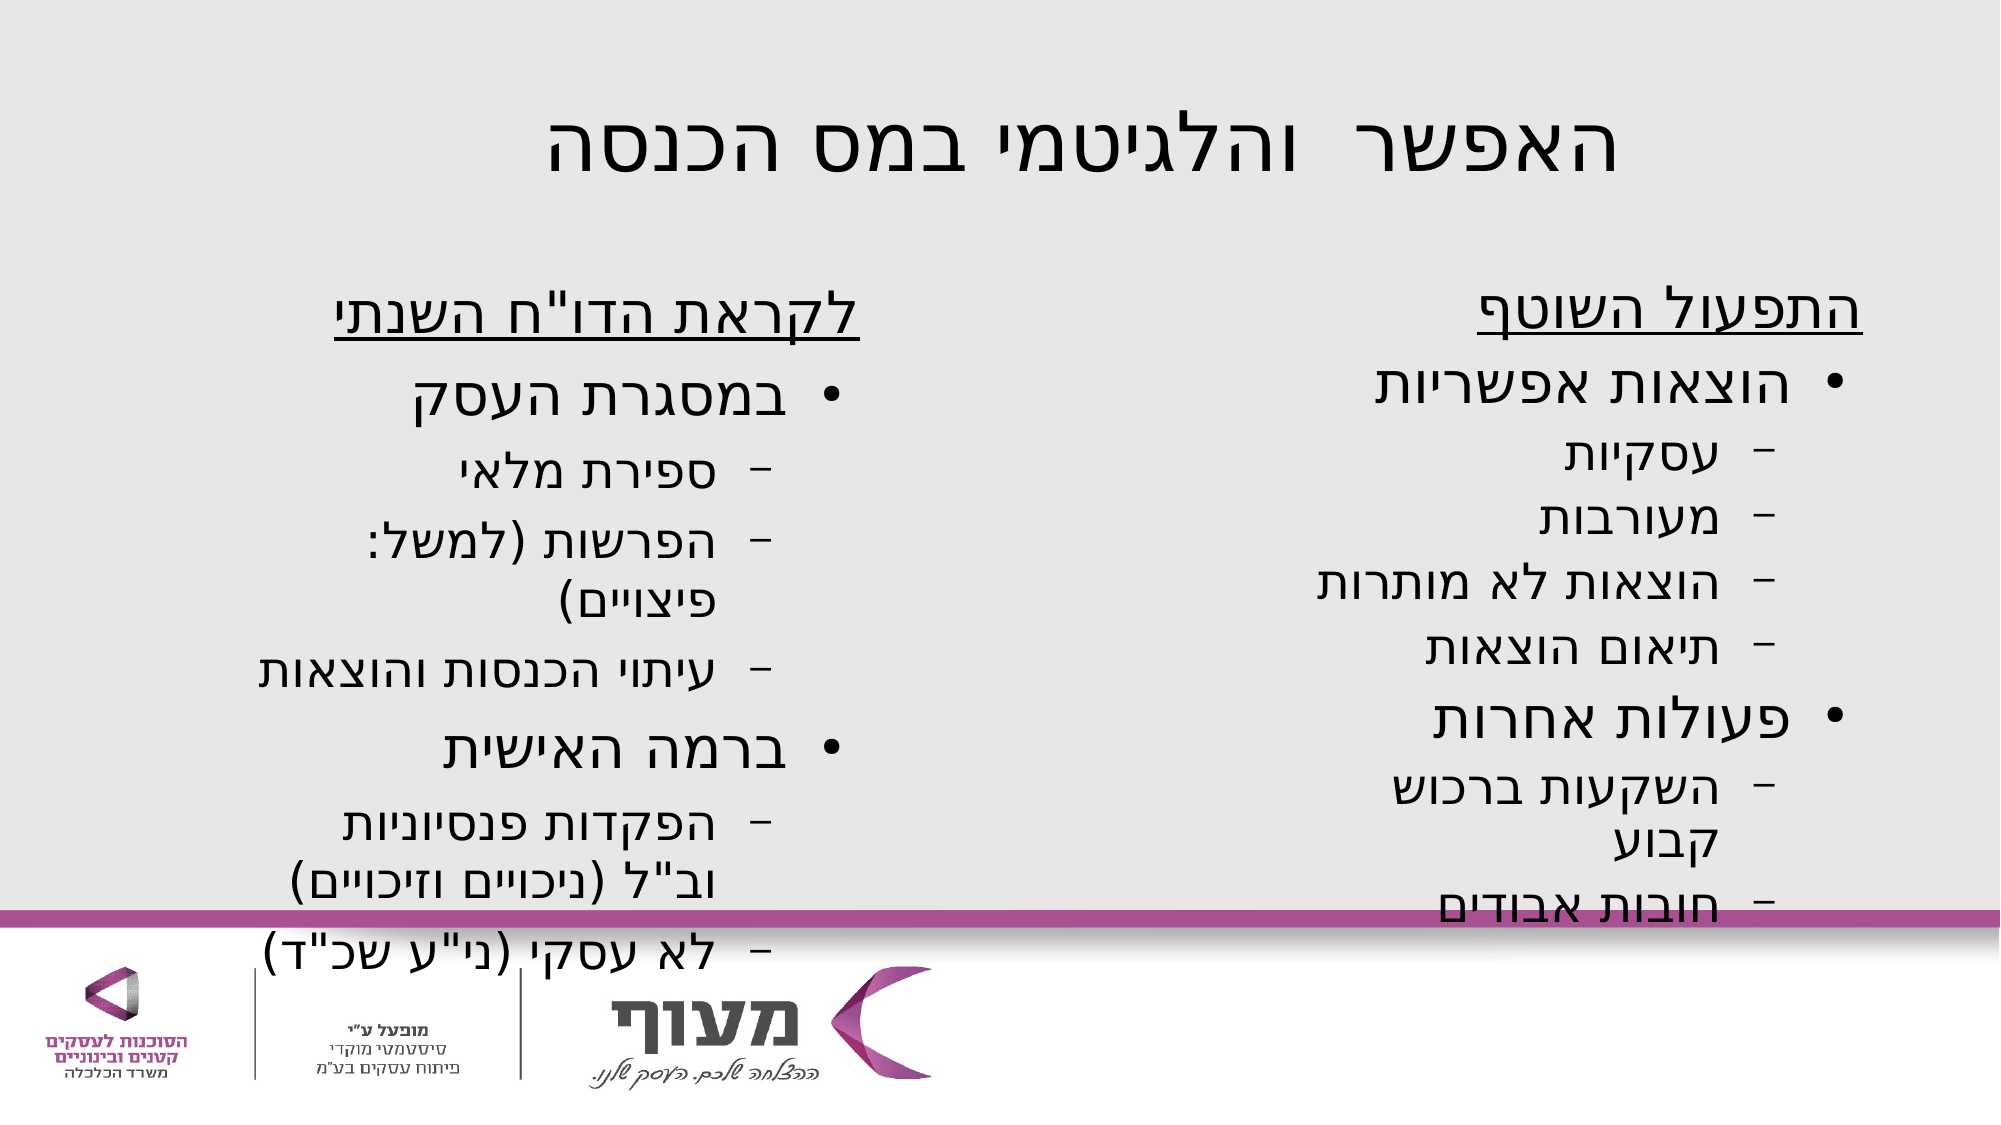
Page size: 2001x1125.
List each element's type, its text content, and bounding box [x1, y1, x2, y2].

text_box התפעול השוטף הוצאות אפשריות עסקיות מעורבות הוצאות לא מותרות תיאום הוצאות פעולות אחרות השקעות ברכוש קבוע חובות אבודים [1252, 271, 1878, 863]
picture [0, 0, 2000, 1125]
title האפשר והלגיטמי במס הכנסה [362, 48, 1638, 237]
text_box לקראת הדו"ח השנתי במסגרת העסק ספירת מלאי הפרשות (למשל: פיצויים) עיתוי הכנסות והוצאות ברמה האישית הפקדות פנסיוניות וב"ל (ניכויים וזיכויים) לא עסקי (ני"ע שכ"ד) [224, 271, 875, 915]
